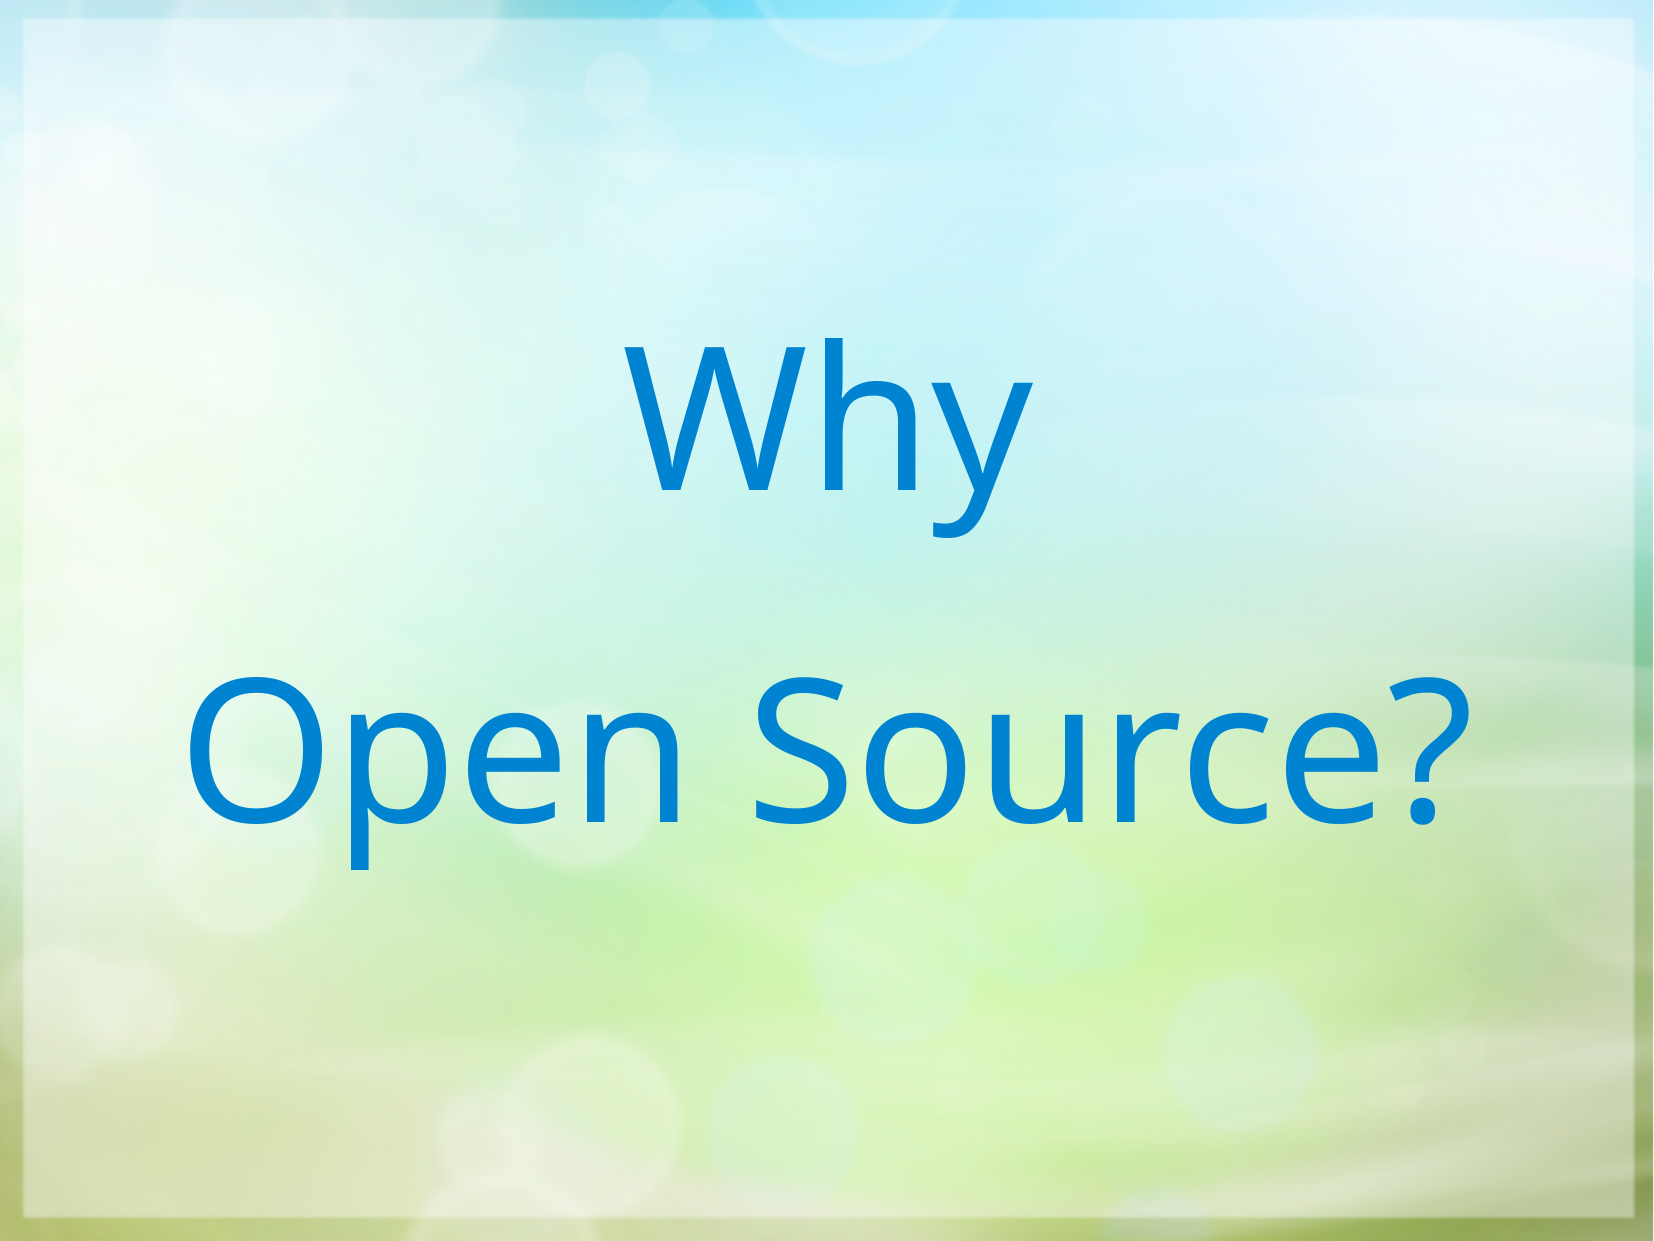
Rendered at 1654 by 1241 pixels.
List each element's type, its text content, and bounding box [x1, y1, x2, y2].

picture [0, 0, 1654, 1241]
text_box Why [467, 232, 1189, 563]
text_box Open Source? [125, 563, 1528, 927]
